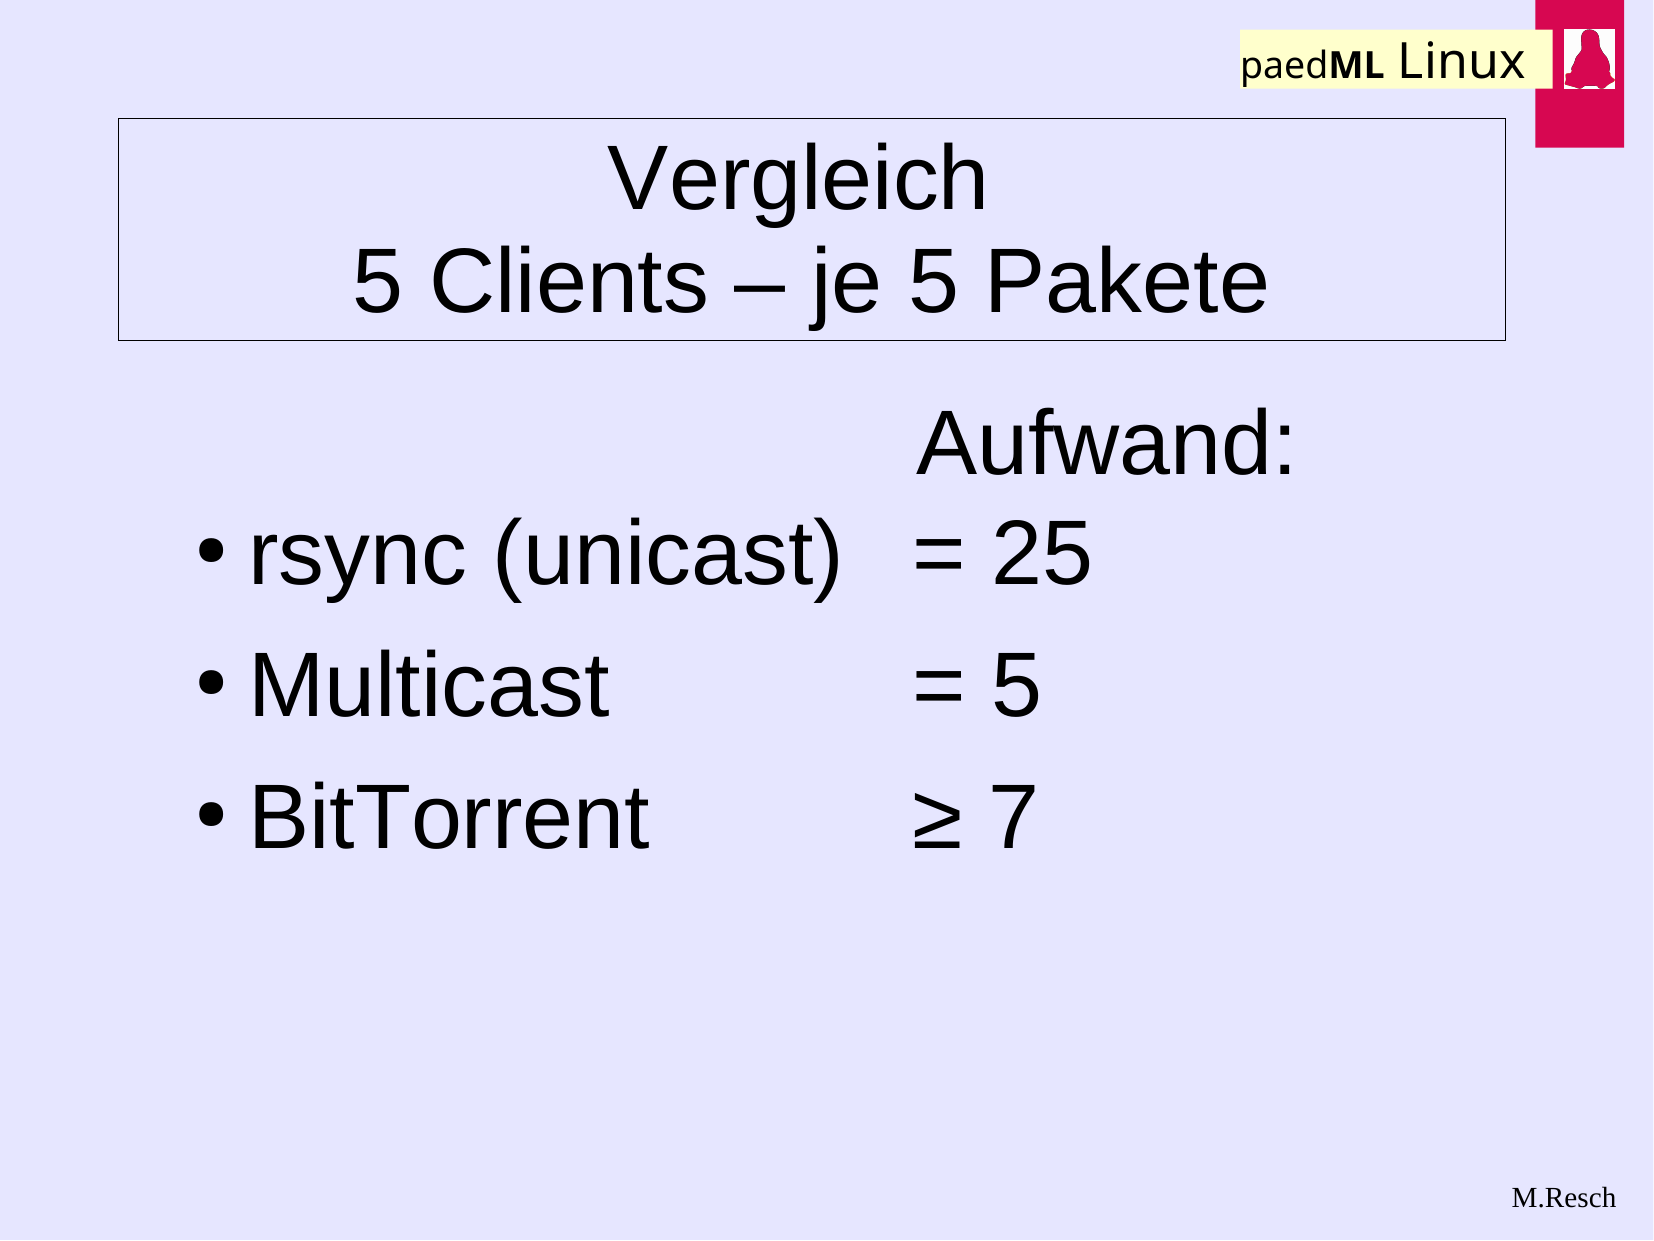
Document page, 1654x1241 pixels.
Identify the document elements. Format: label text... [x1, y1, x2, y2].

text_box Aufwand: [856, 383, 1359, 502]
title Vergleich 5 Clients – je 5 Pakete [118, 118, 1506, 341]
list rsync (unicast) = 25 Multicast = 5 BitTorrent ≥ 7 [177, 501, 1506, 975]
